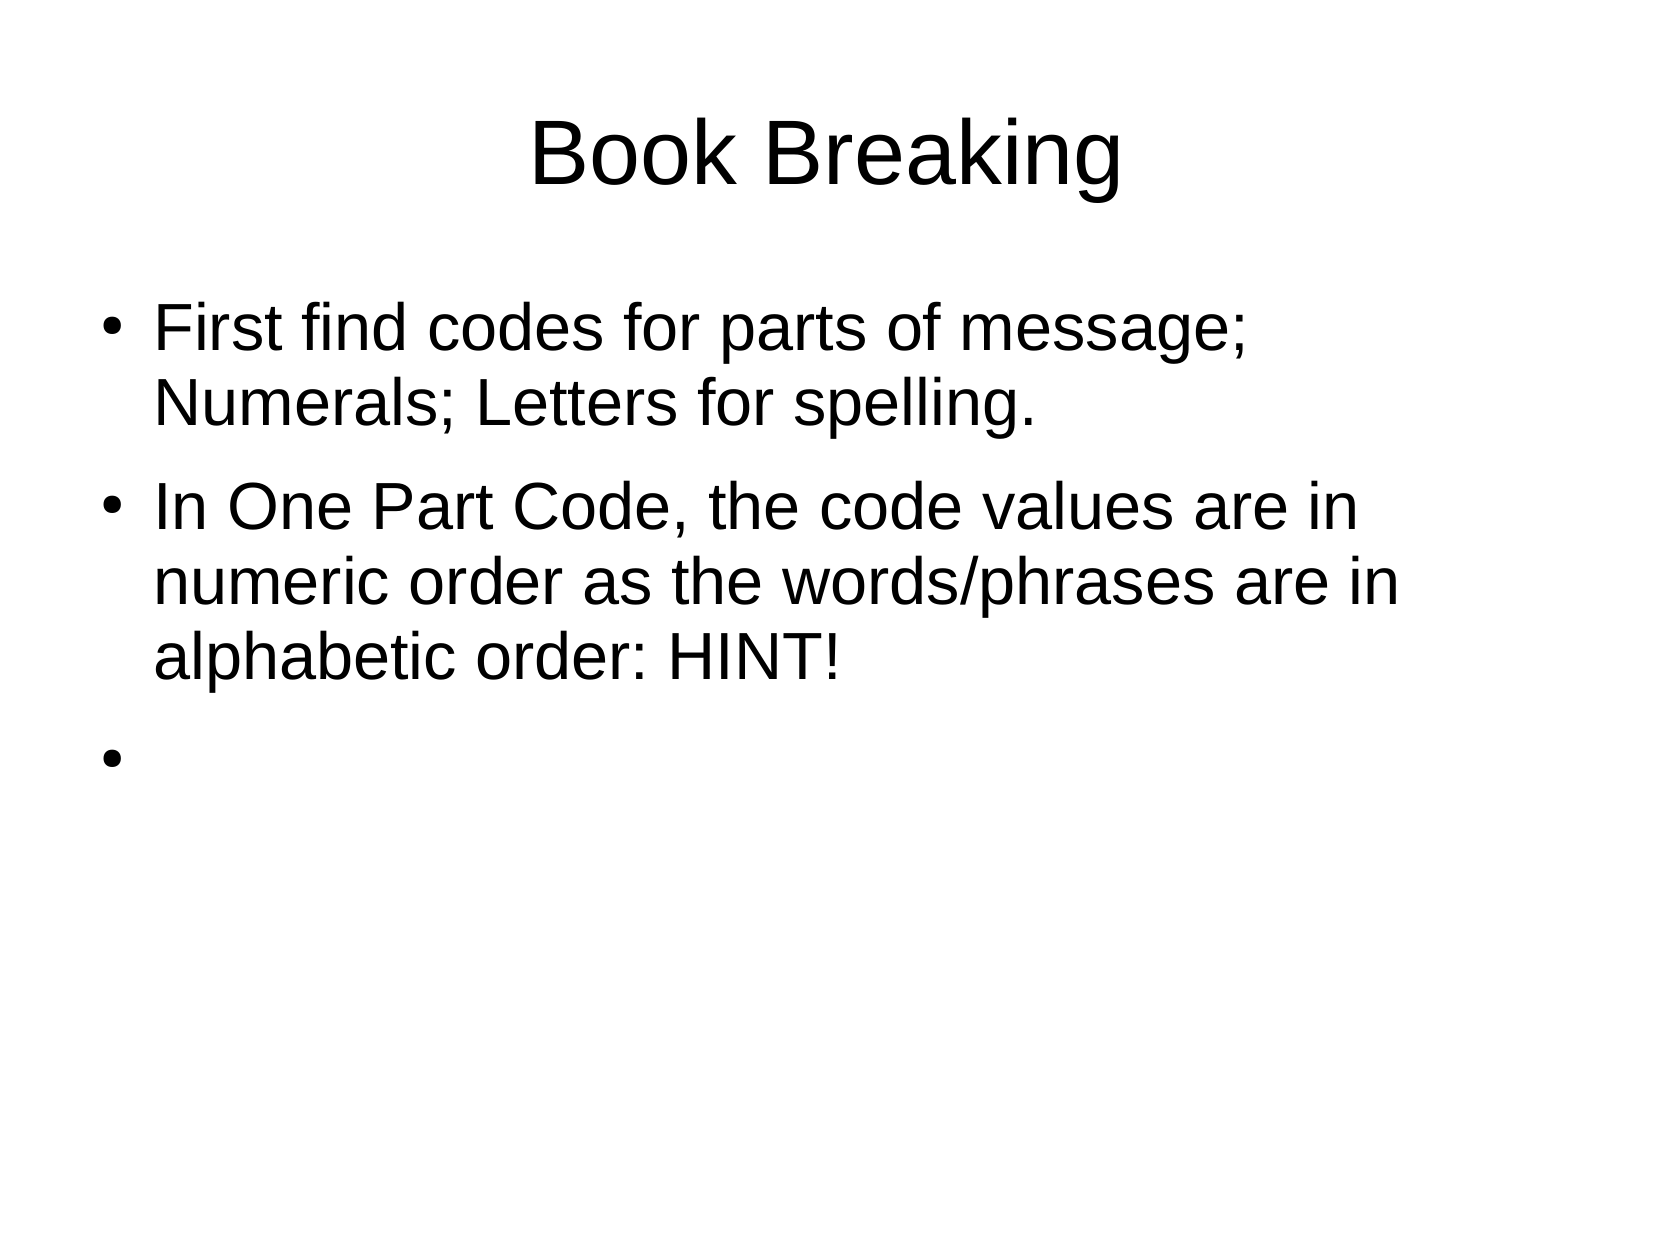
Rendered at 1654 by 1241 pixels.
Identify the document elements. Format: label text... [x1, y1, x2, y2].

list First find codes for parts of message; Numerals; Letters for spelling. In One Part Code, the code values are in numeric order as the words/phrases are in alphabetic order: HINT! [82, 290, 1571, 1010]
title Book Breaking [82, 49, 1571, 257]
